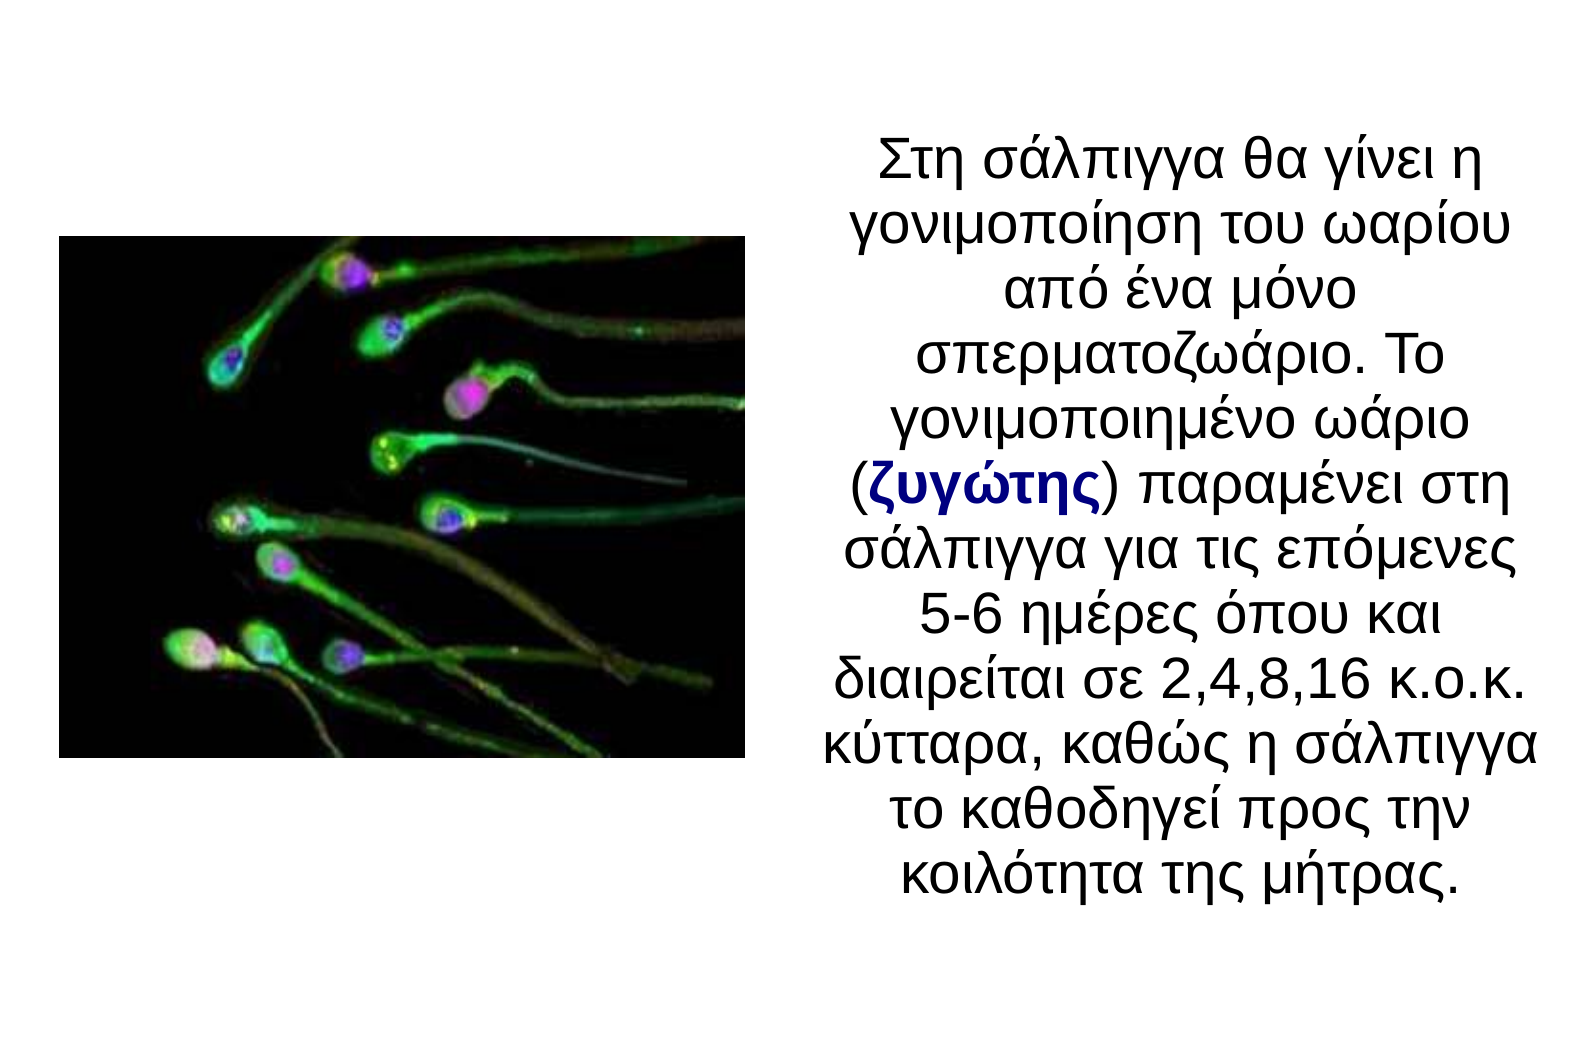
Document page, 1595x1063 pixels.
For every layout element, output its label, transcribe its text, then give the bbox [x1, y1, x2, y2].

text_box Στη σάλπιγγα θα γίνει η γονιμοποίηση του ωαρίου από ένα μόνο σπερματοζωάριο. Το γονιμοποιημένο ωάριο (ζυγώτης) παραμένει στη σάλπιγγα για τις επόμενες 5-6 ημέρες όπου και διαιρείται σε 2,4,8,16 κ.ο.κ. κύτταρα, καθώς η σάλπιγγα το καθοδηγεί προς την κοιλότητα της μήτρας. [797, 118, 1565, 1002]
picture [59, 236, 745, 758]
